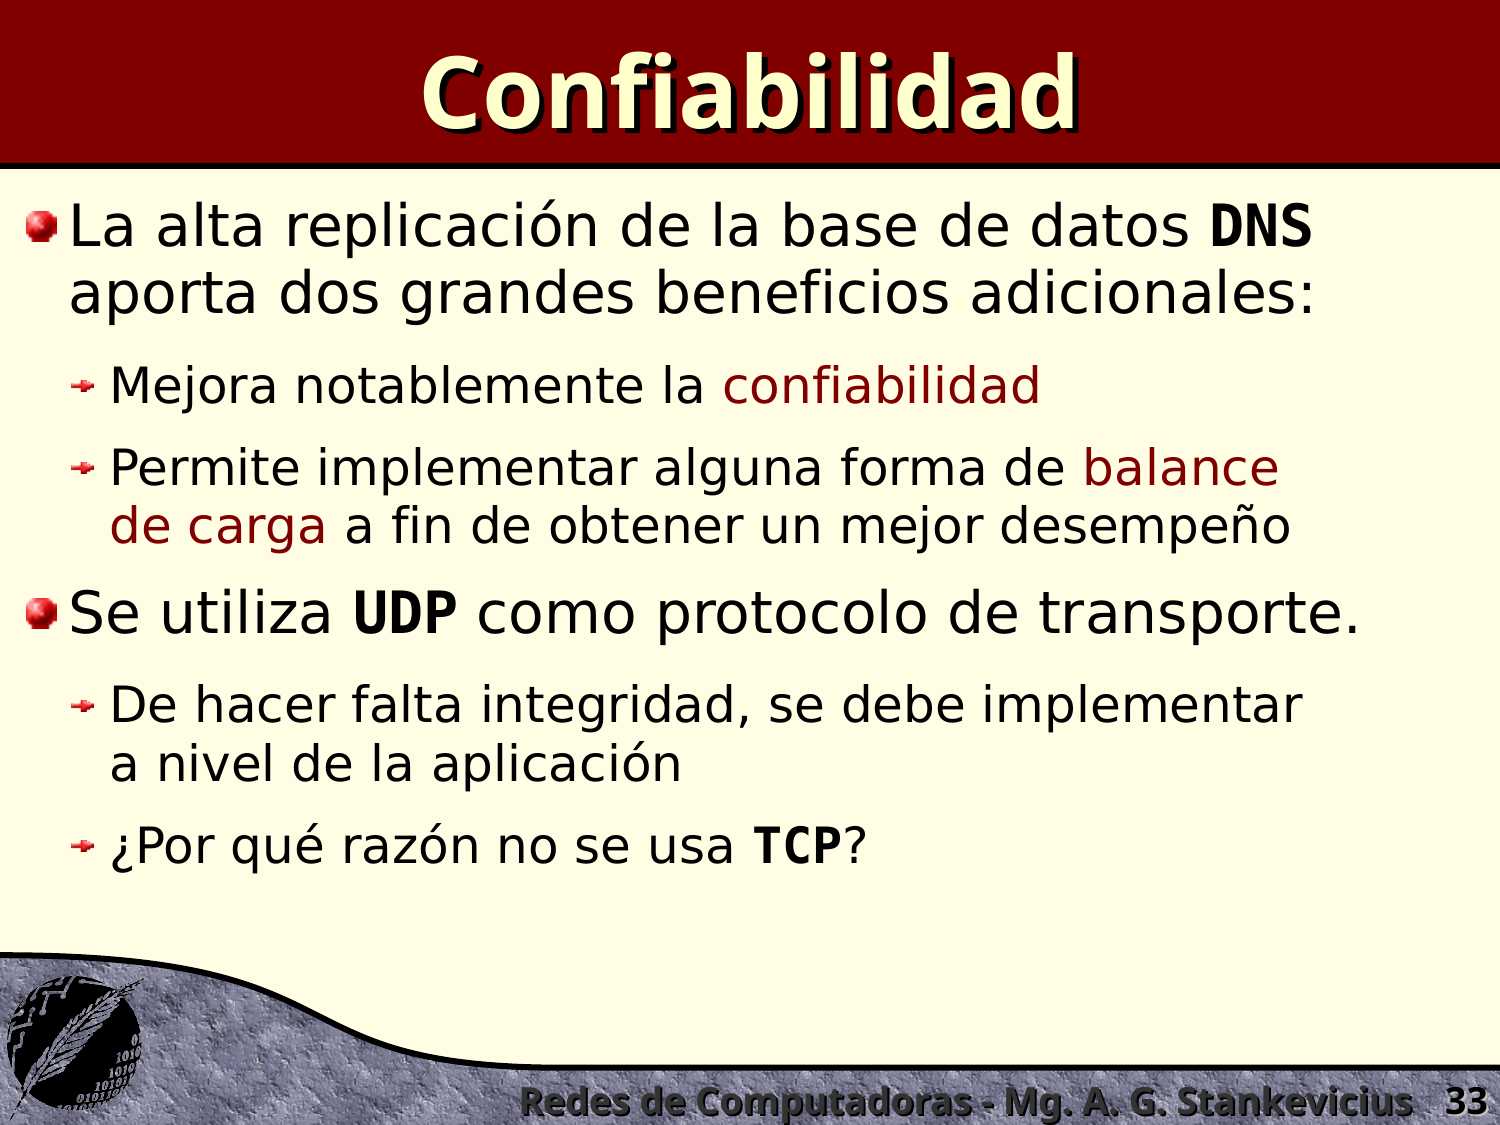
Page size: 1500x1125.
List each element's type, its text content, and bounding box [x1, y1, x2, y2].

list La alta replicación de la base de datos DNS aporta dos grandes beneficios adicionales: Mejora notablemente la confiabilidad Permite implementar alguna forma de balance de carga a fin de obtener un mejor desempeño Se utiliza UDP como protocolo de transporte. De hacer falta integridad, se debe implementar a nivel de la aplicación ¿Por qué razón no se usa TCP? [11, 192, 1486, 921]
picture [0, 959, 1500, 1125]
picture [1047, 1100, 1054, 1110]
picture [790, 1100, 795, 1110]
title Confiabilidad [15, 5, 1485, 160]
